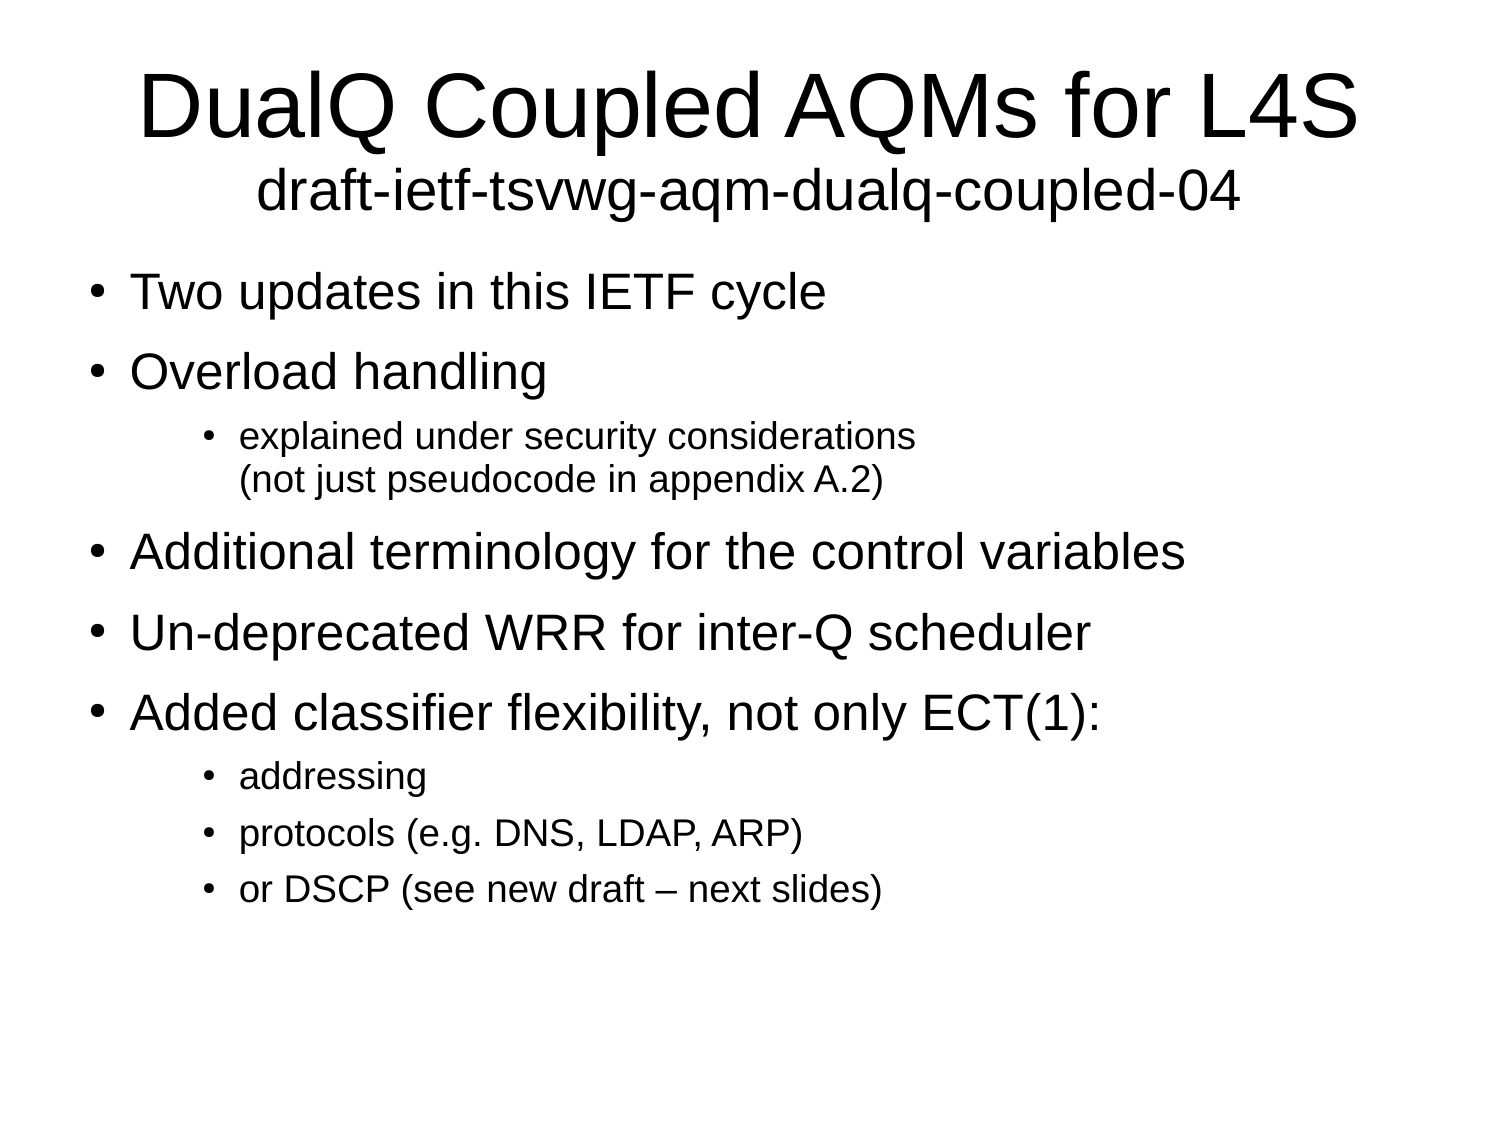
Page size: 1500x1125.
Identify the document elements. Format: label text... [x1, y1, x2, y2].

title DualQ Coupled AQMs for L4S draft-ietf-tsvwg-aqm-dualq-coupled-04 [75, 44, 1425, 233]
list Two updates in this IETF cycle Overload handling explained under security considerations (not just pseudocode in appendix A.2) Additional terminology for the control variables Un-deprecated WRR for inter-Q scheduler Added classifier flexibility, not only ECT(1): addressing protocols (e.g. DNS, LDAP, ARP) or DSCP (see new draft – next slides) [75, 263, 1425, 916]
